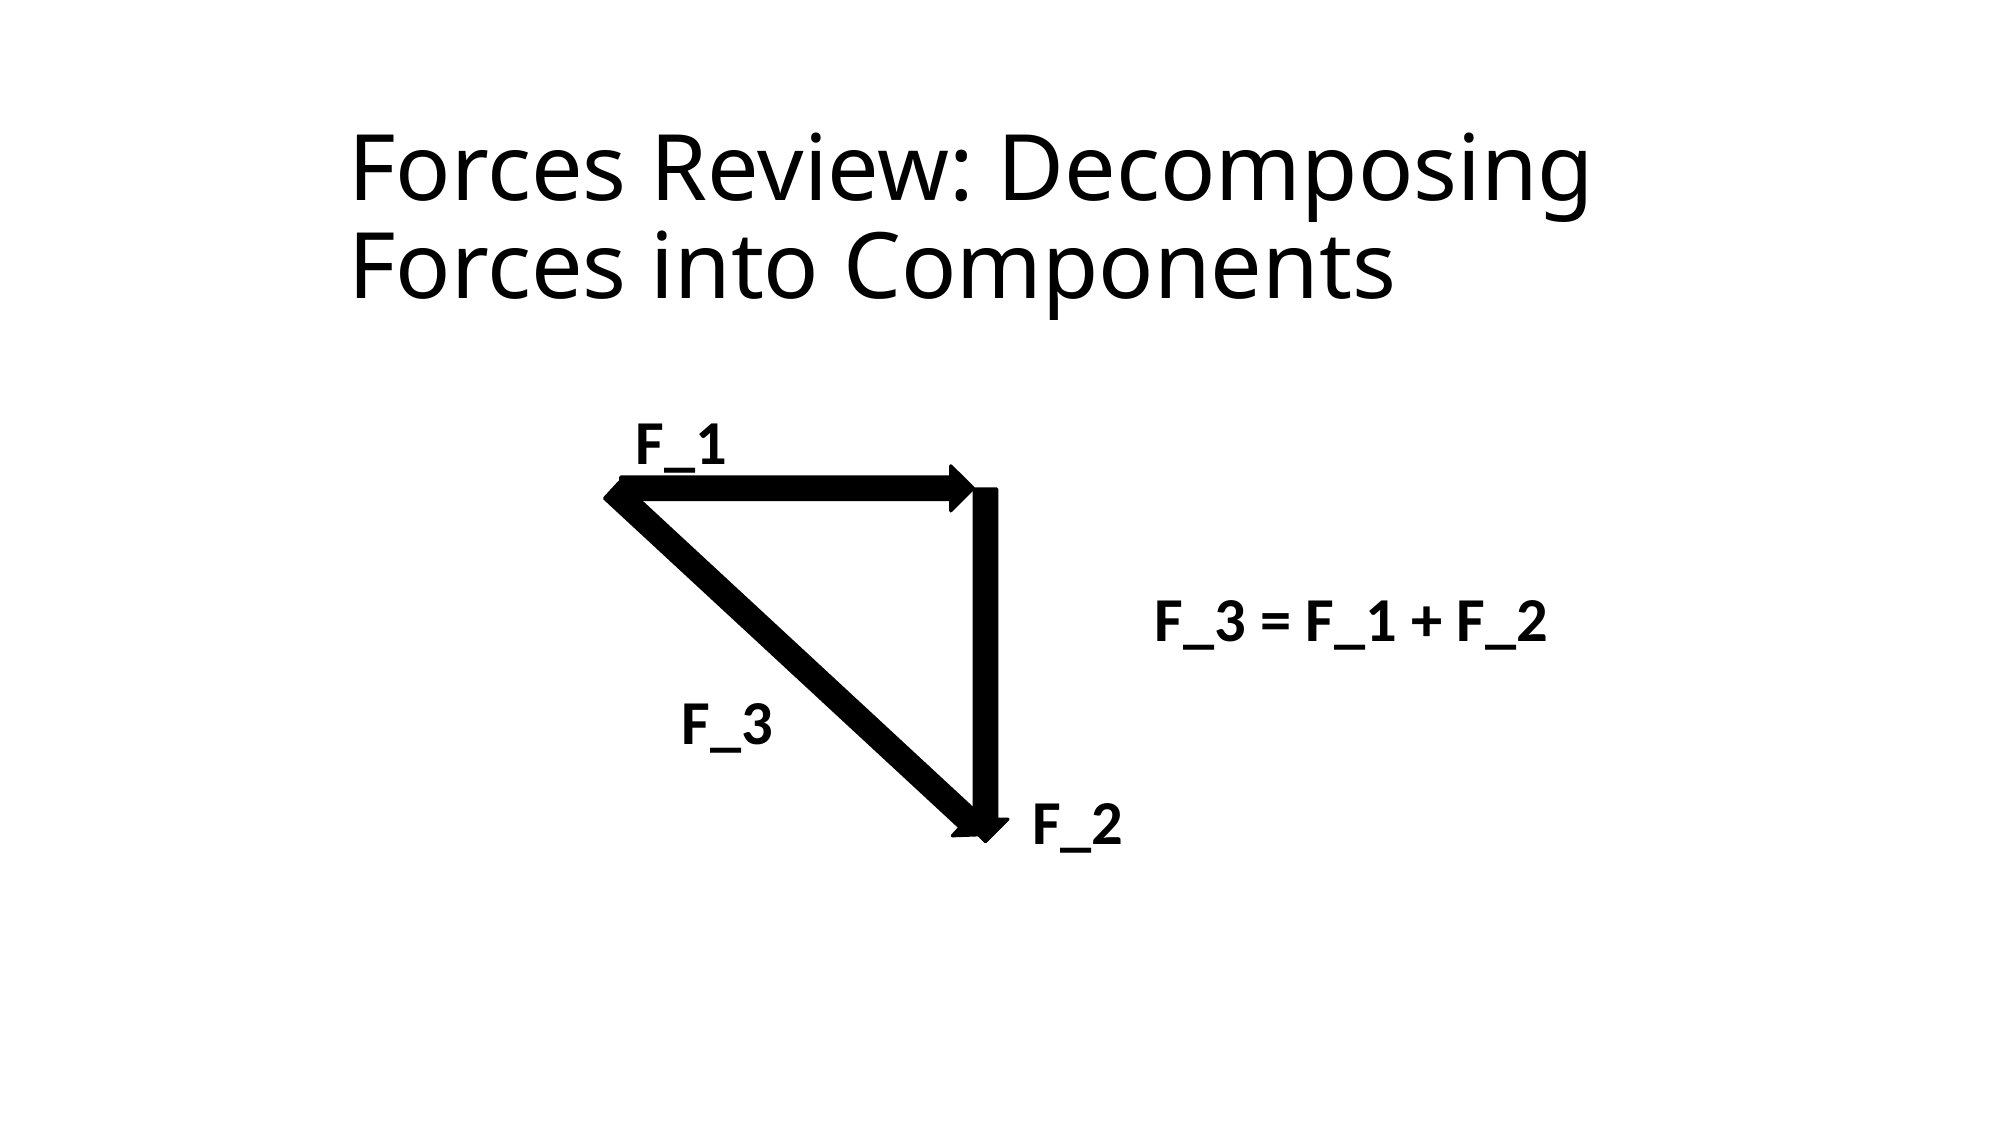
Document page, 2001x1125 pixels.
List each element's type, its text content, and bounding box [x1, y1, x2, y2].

text_box F_3 [666, 666, 808, 742]
text_box F_2 [1016, 766, 1158, 842]
title Forces Review: Decomposing Forces into Components [333, 105, 1757, 294]
text_box F_3 = F_1 + F_2 [1139, 563, 1638, 639]
text_box F_1 [620, 387, 761, 463]
text_box [604, 465, 1009, 842]
